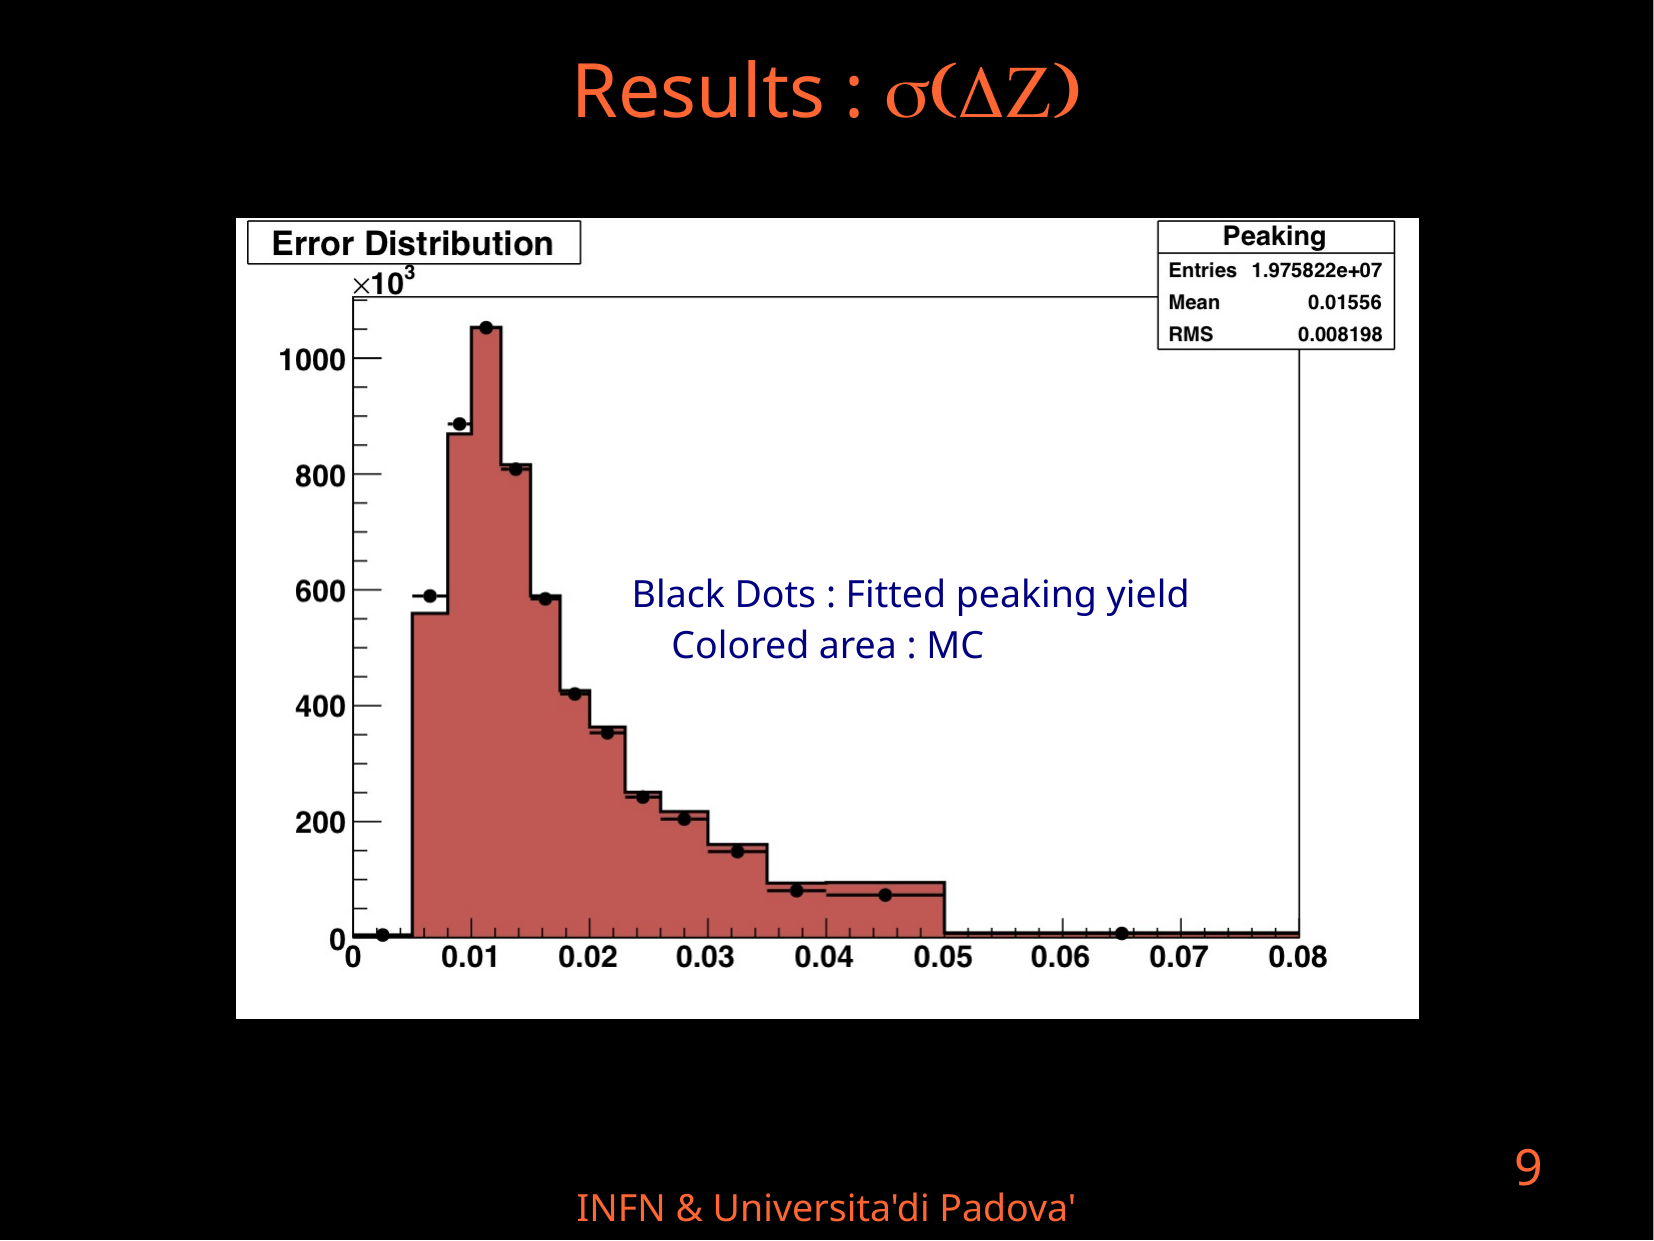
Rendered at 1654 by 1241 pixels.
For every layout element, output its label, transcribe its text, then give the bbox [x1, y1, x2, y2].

picture [236, 218, 1419, 1019]
title Results : s(DZ) [82, 27, 1571, 149]
